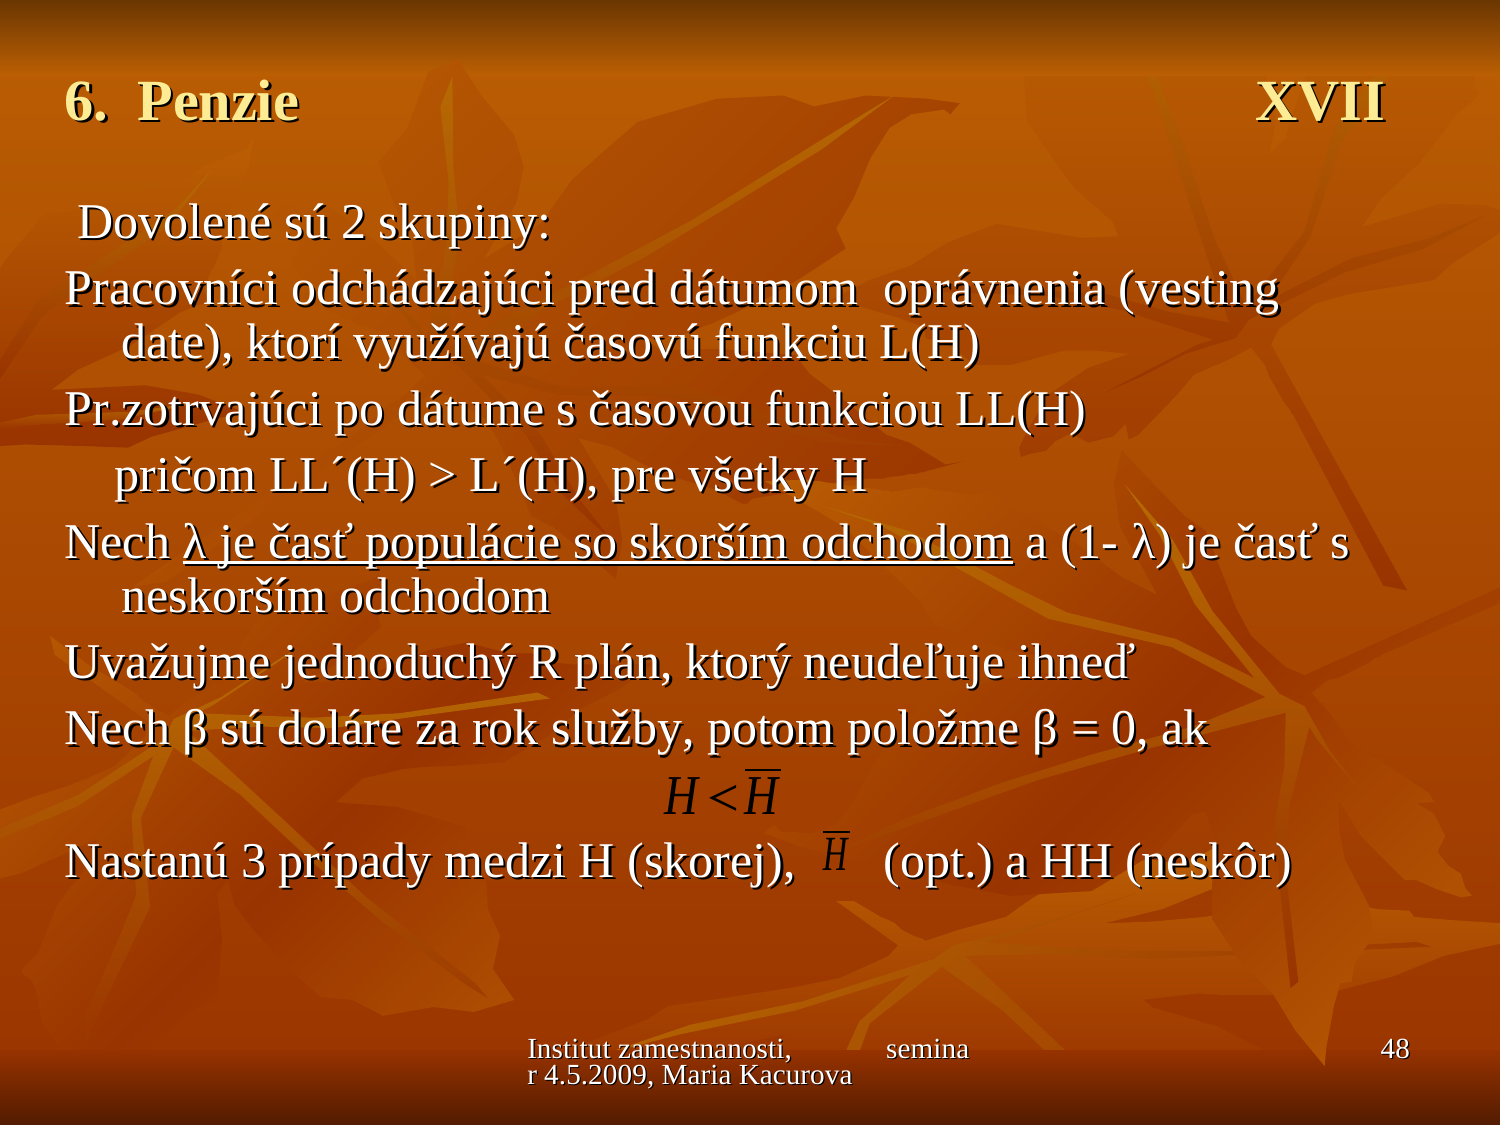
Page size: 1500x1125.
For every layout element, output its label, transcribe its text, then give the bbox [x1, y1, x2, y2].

chart [812, 825, 863, 880]
list [49, 249, 1425, 1001]
chart [650, 762, 801, 826]
title 6. Penzie XVII [49, 54, 1413, 187]
text_box Dovolené sú 2 skupiny: Pracovníci odchádzajúci pred dátumom oprávnenia (vesting date), ktorí využívajú časovú funkciu L(H) Pr.zotrvajúci po dátume s časovou funkciou LL(H) pričom LL´(H) > L´(H), pre všetky H Nech λ je časť populácie so skorším odchodom a (1- λ) je časť s neskorším odchodom Uvažujme jednoduchý R plán, ktorý neudeľuje ihneď Nech β sú doláre za rok služby, potom položme β = 0, ak Nastanú 3 prípady medzi H (skorej), (opt.) a HH (neskôr) [49, 187, 1413, 963]
